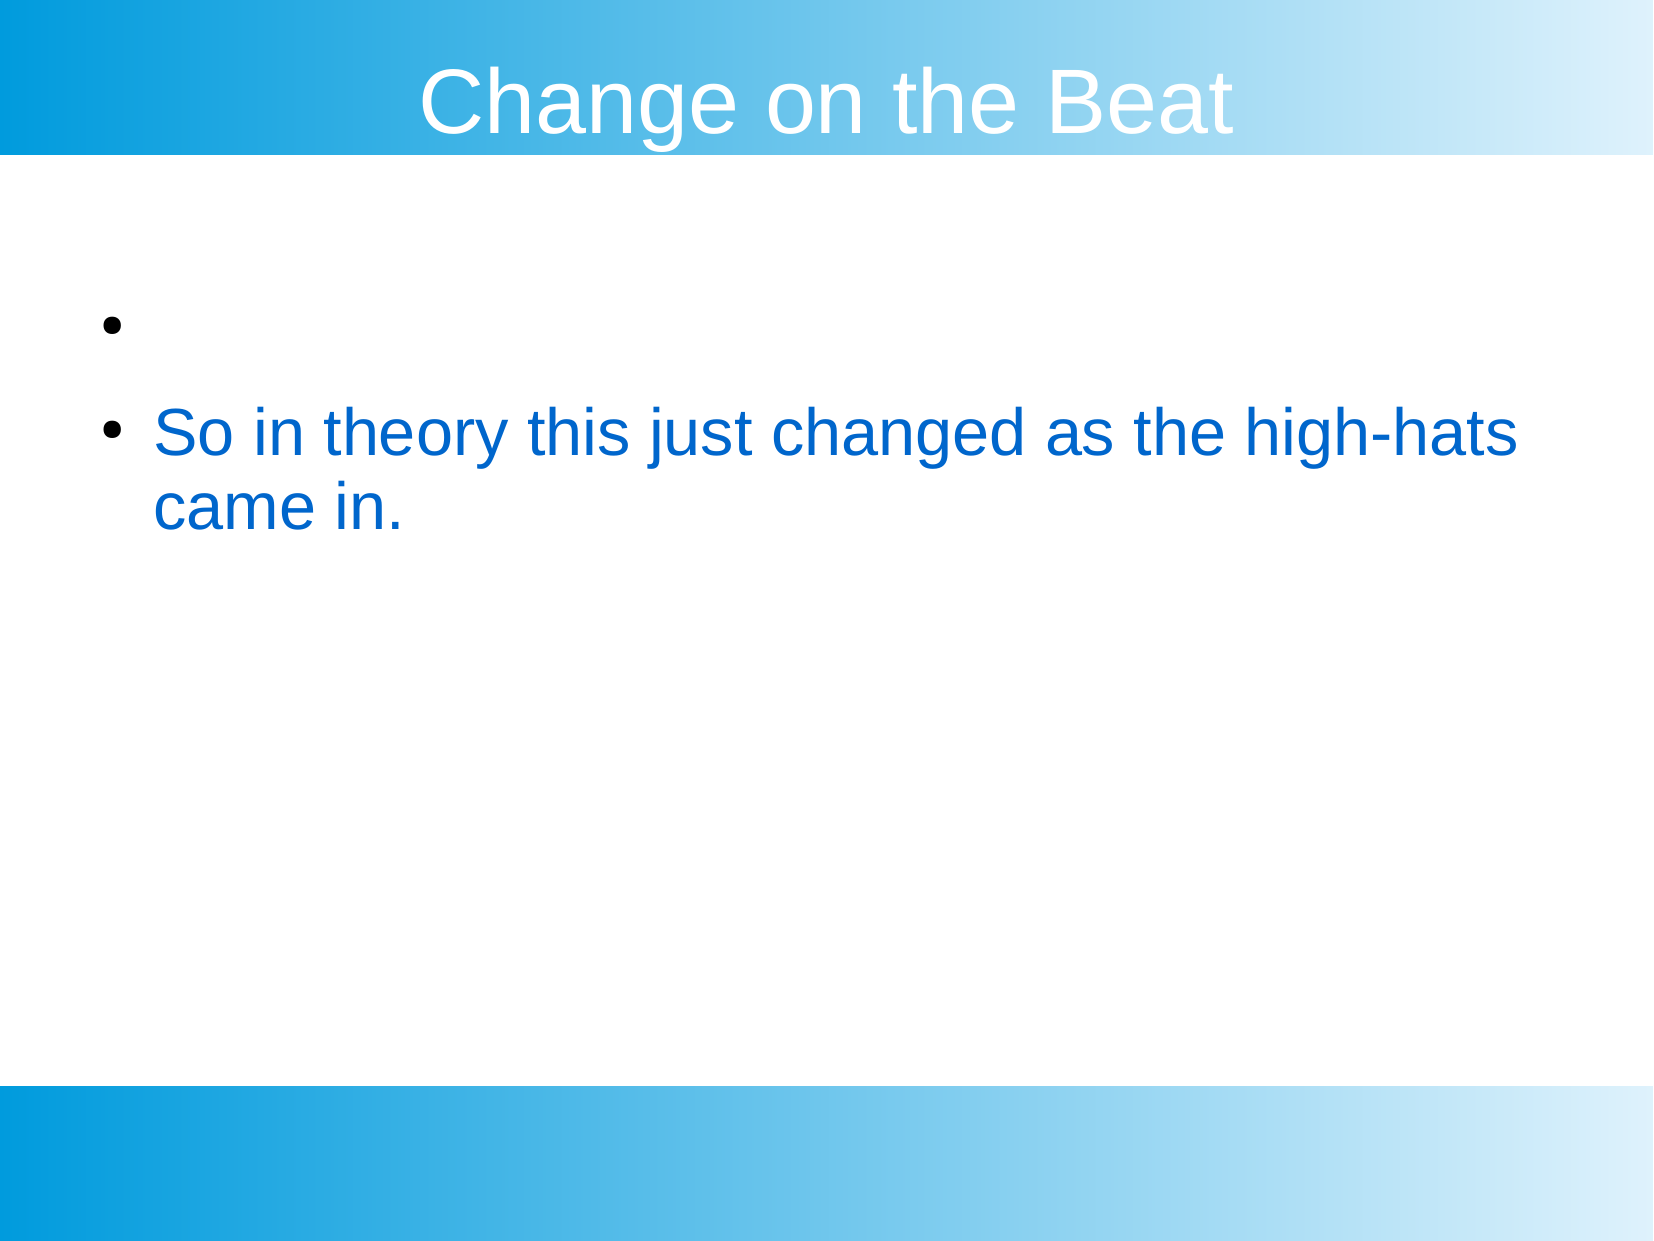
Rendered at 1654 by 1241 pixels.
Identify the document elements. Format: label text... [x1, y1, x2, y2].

title Change on the Beat [82, 49, 1571, 155]
list So in theory this just changed as the high-hats came in. [82, 290, 1571, 1010]
